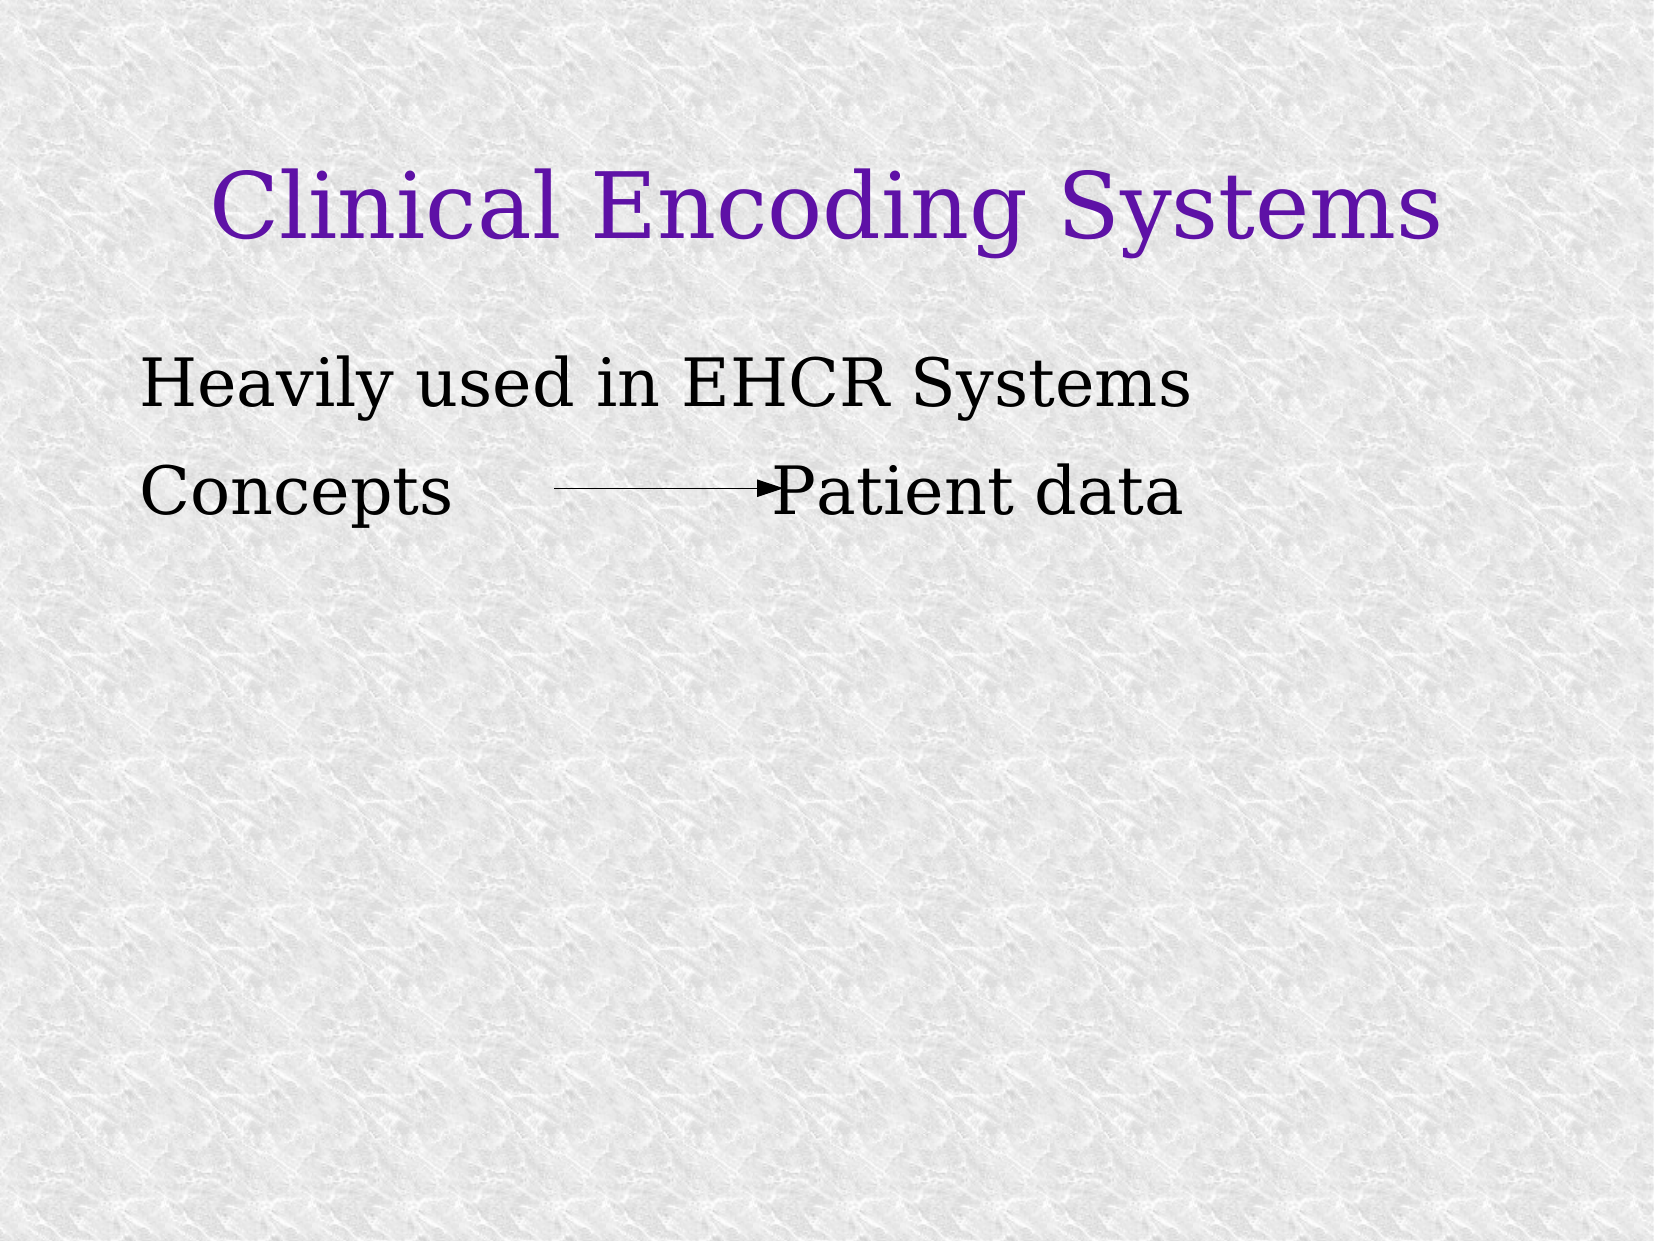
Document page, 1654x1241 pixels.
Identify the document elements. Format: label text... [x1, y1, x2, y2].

picture [0, 0, 1654, 1241]
title Clinical Encoding Systems [121, 102, 1534, 311]
list Heavily used in EHCR Systems Concepts Patient data [121, 344, 1534, 1127]
